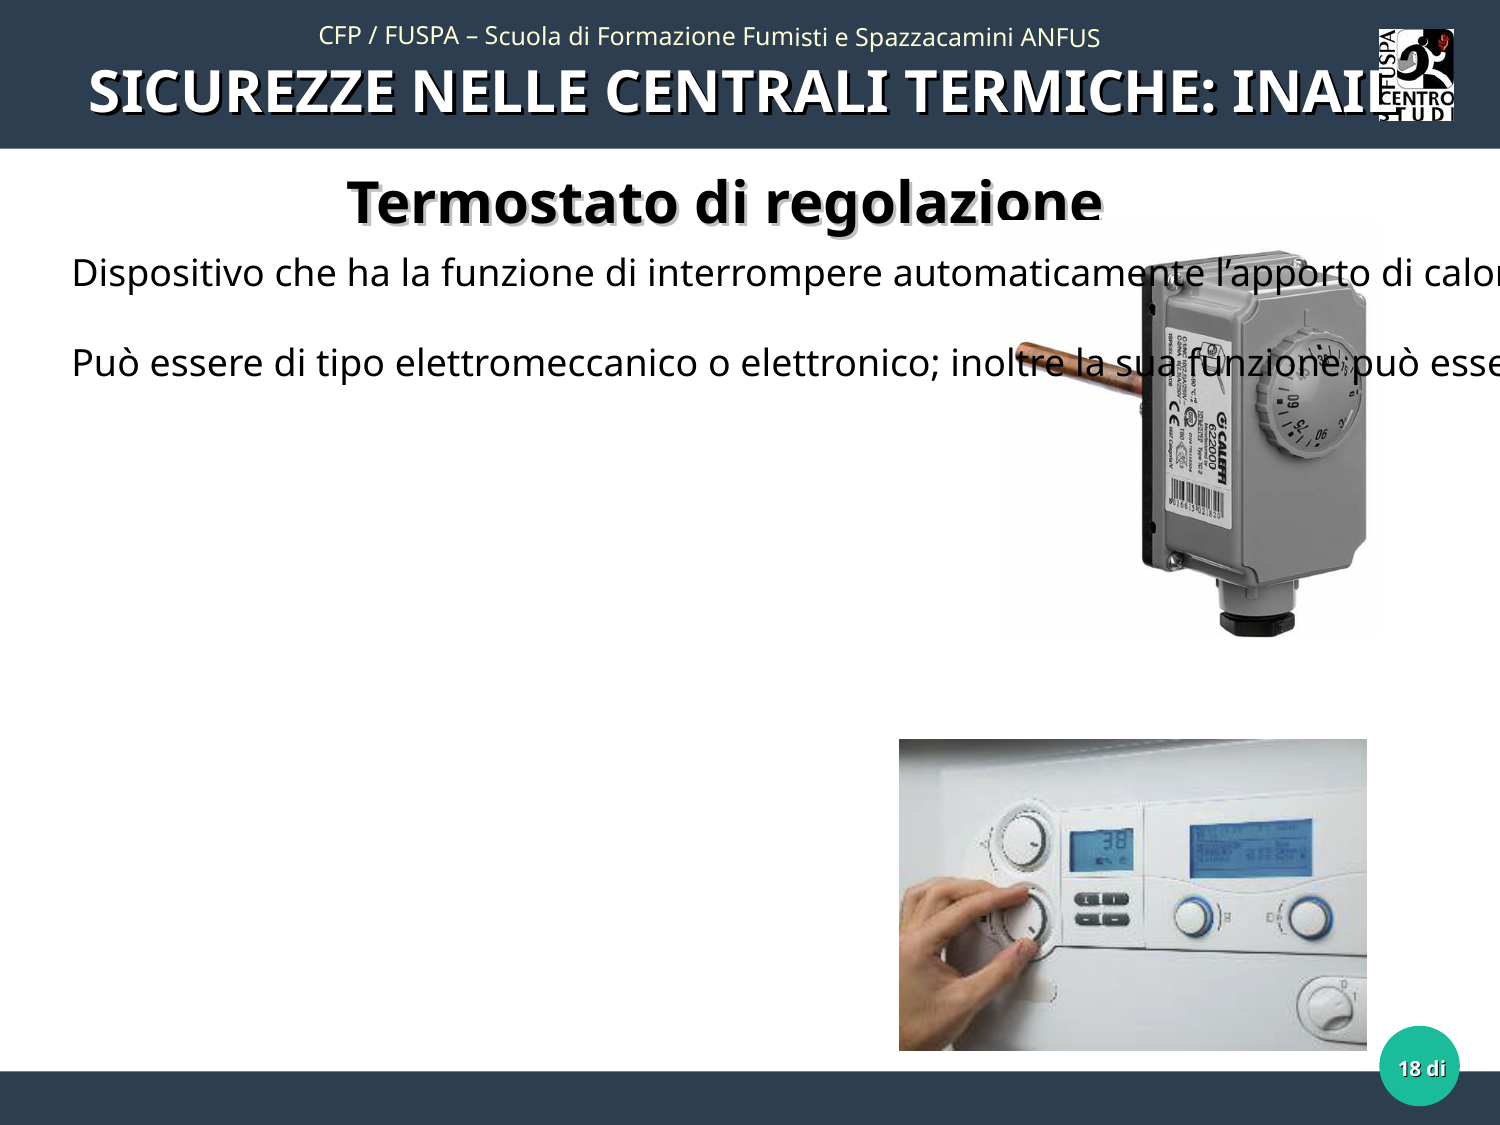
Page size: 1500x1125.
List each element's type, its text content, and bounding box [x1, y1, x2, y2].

text_box Dispositivo che ha la funzione di interrompere automaticamente l’apporto di calore al generatore al raggiungimento di un prefissato limite di temperatura dell’acqua e di ripristinarlo solo dopo l’abbassamento della temperatura sotto il predetto limite. Può essere di tipo elettromeccanico o elettronico; inoltre la sua funzione può essere integrata in un sistema elettronico di termoregolazione. [56, 241, 1069, 707]
picture [899, 739, 1367, 1051]
picture [1002, 220, 1379, 638]
title Termostato di regolazione [67, 159, 1384, 242]
